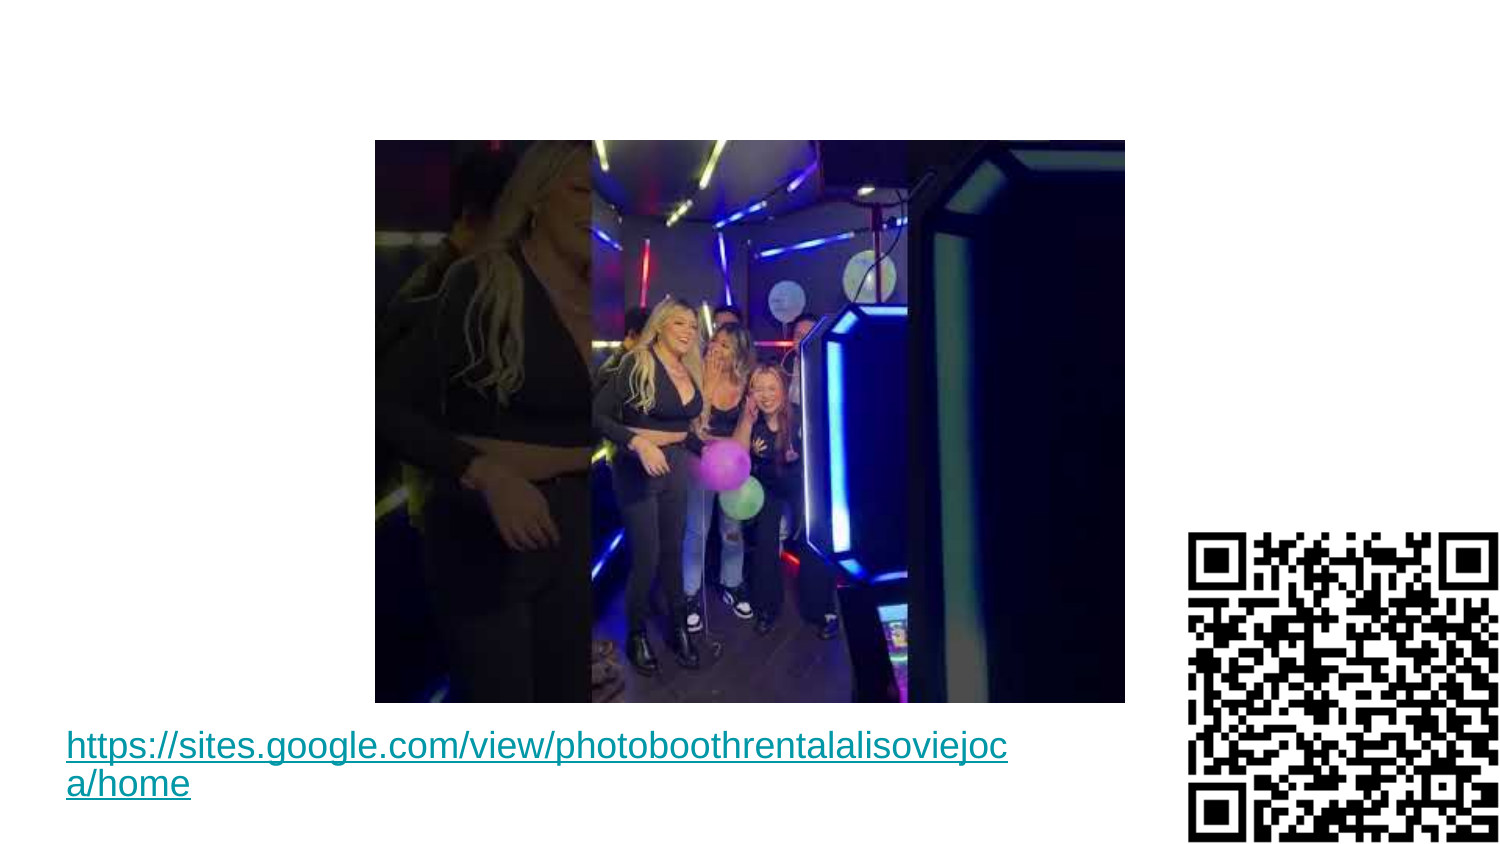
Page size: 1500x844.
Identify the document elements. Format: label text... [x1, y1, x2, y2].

picture [375, 140, 1125, 704]
list https://sites.google.com/view/photoboothrentalalisoviejoca/home [51, 694, 1036, 794]
picture [1187, 531, 1500, 844]
